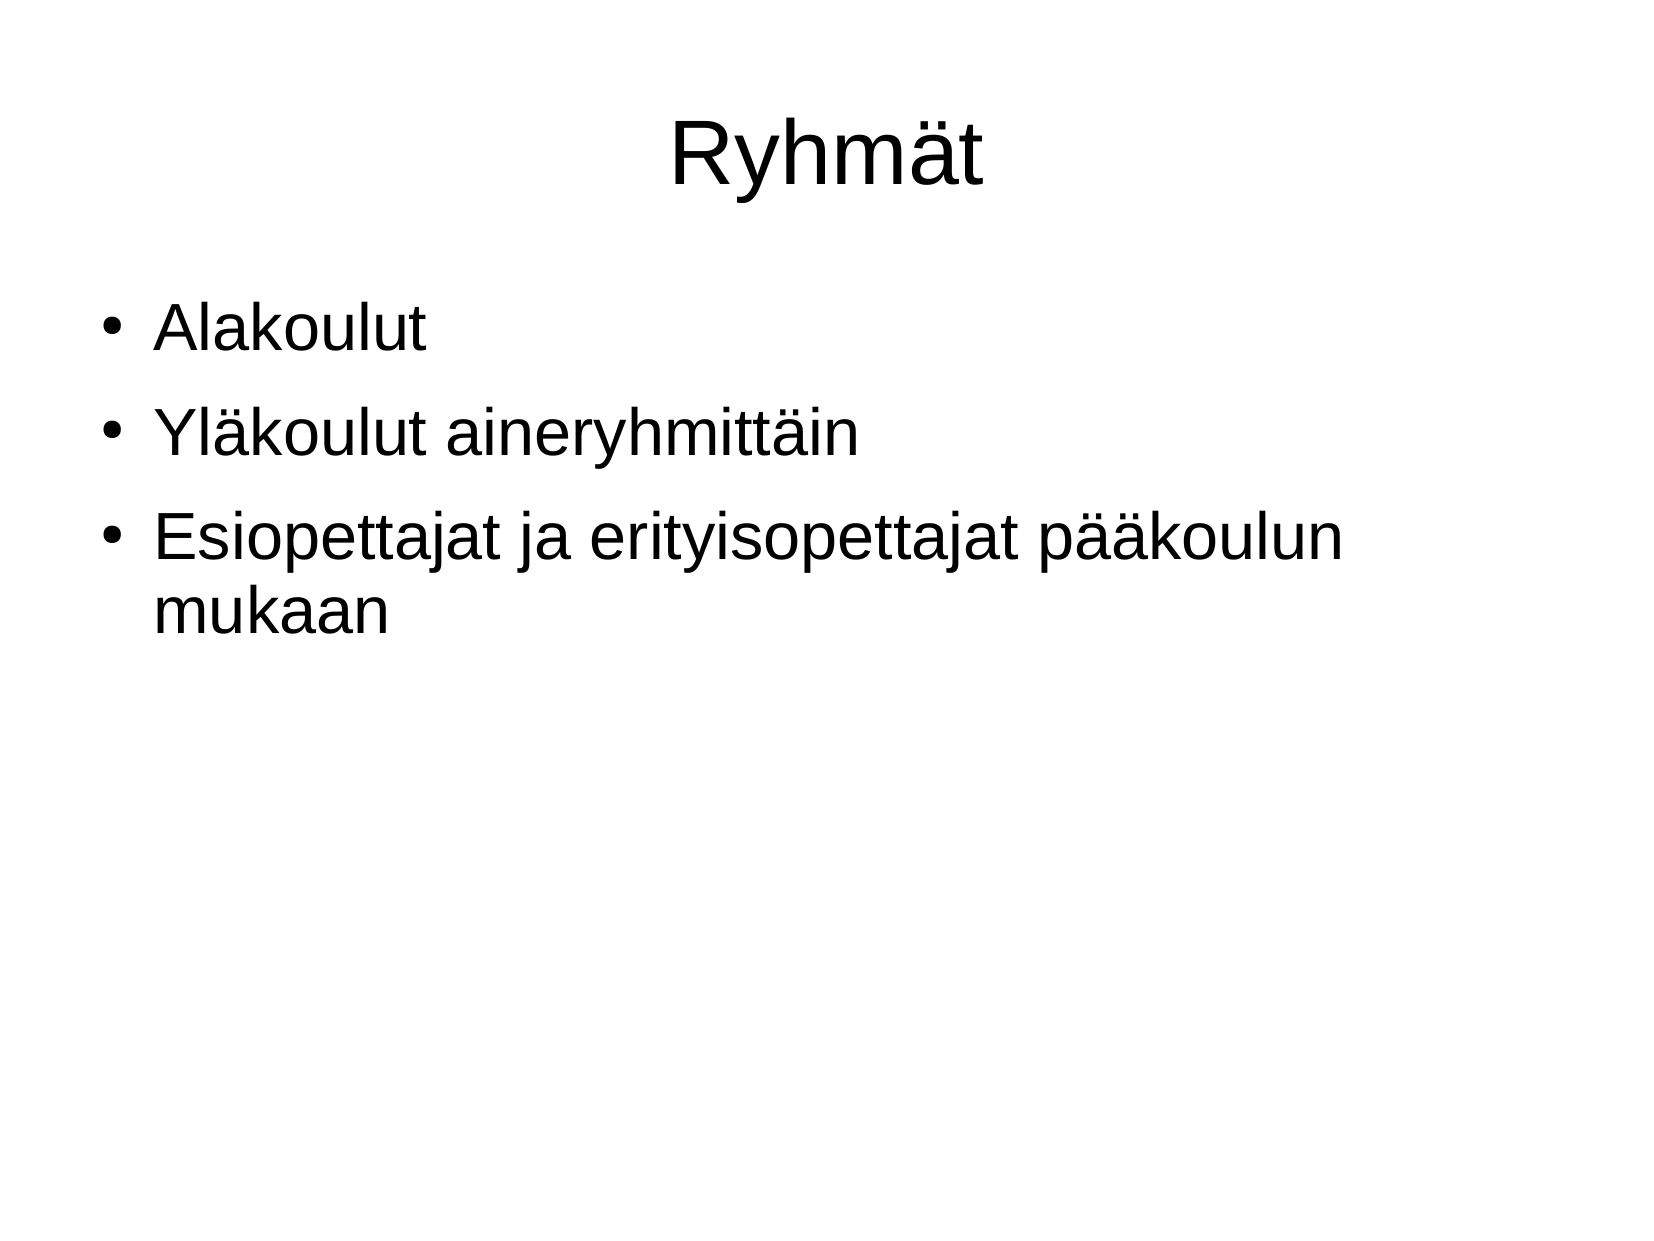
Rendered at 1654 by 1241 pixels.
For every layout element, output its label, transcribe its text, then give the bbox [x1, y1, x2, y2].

list Alakoulut Yläkoulut aineryhmittäin Esiopettajat ja erityisopettajat pääkoulun mukaan [82, 290, 1571, 1010]
title Ryhmät [82, 49, 1571, 257]
